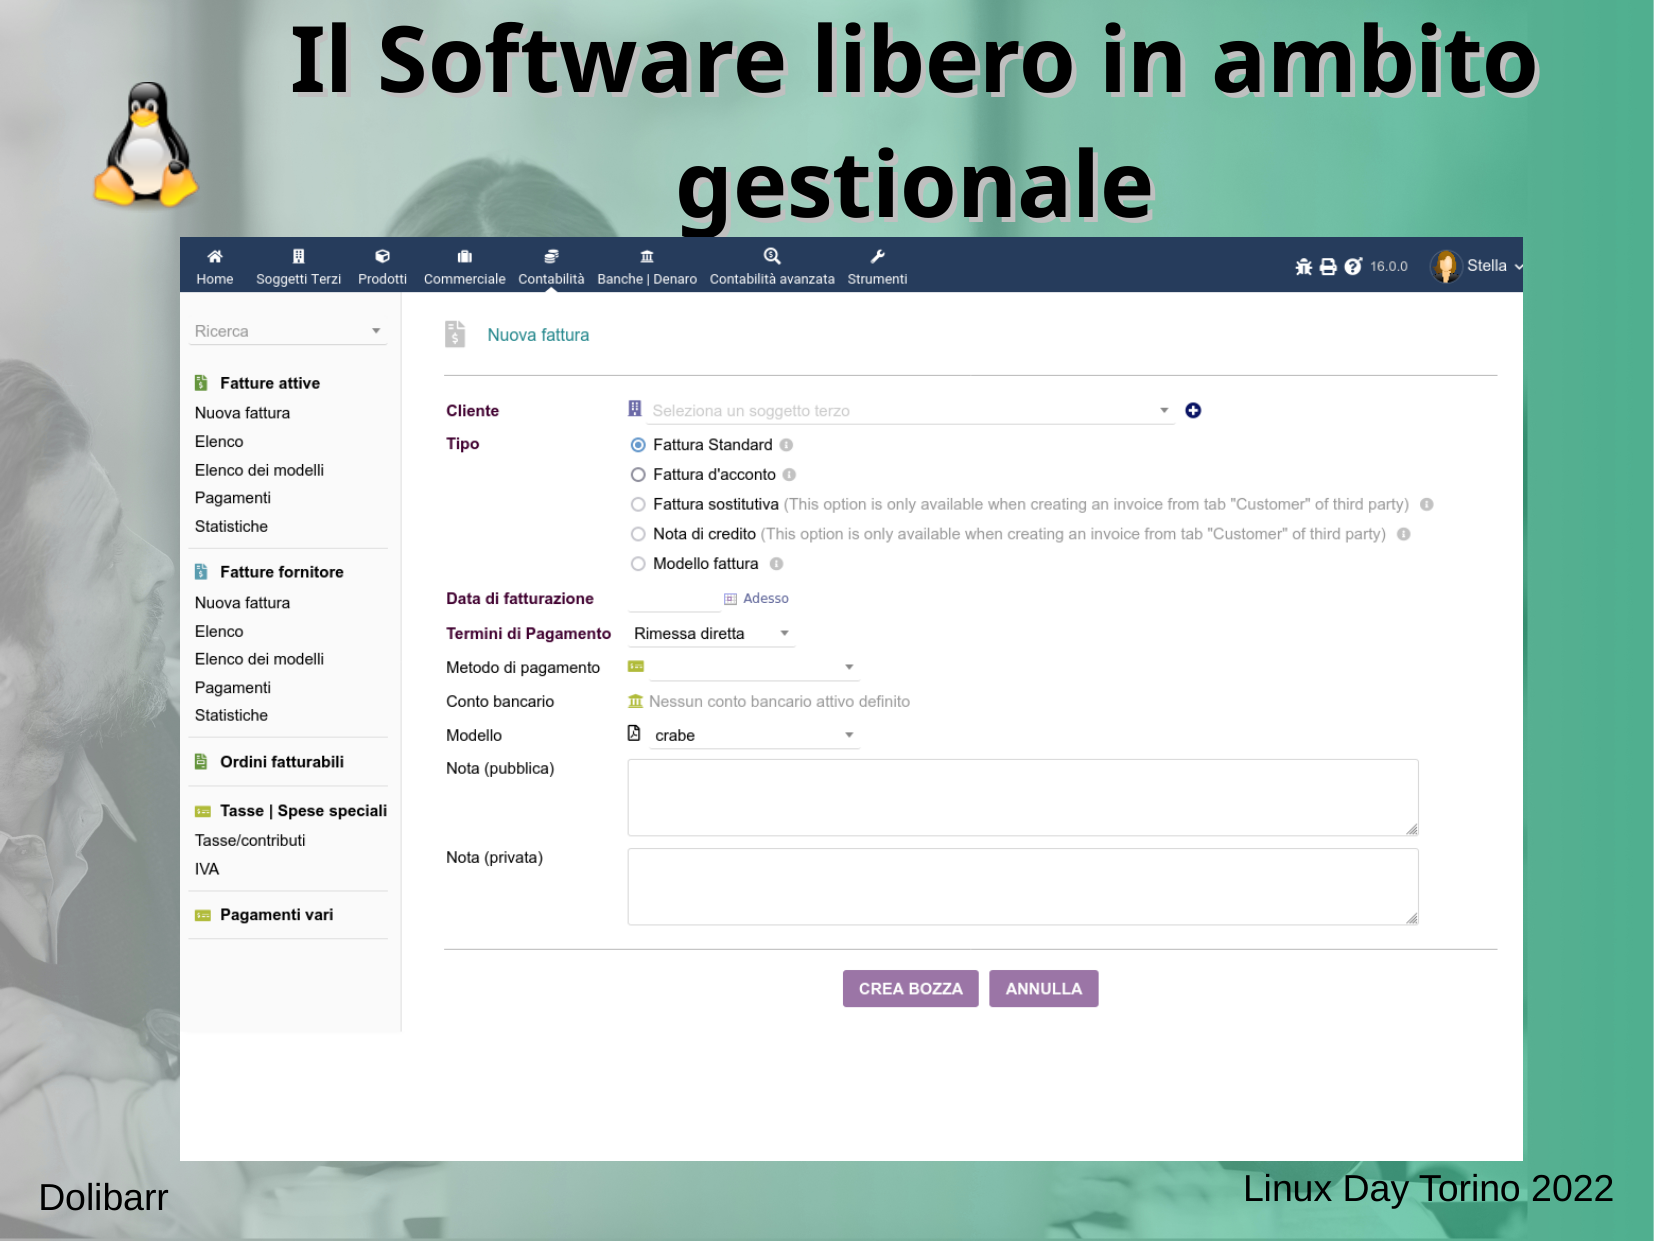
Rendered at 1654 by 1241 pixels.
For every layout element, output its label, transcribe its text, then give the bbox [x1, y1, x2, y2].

table_cell [130, 766, 180, 830]
table_cell [130, 510, 180, 574]
table_cell [130, 702, 180, 766]
table_header [130, 410, 180, 510]
text_box Dolibarr [23, 1169, 185, 1227]
text_box Linux Day Torino 2022 [1228, 1159, 1630, 1217]
title Il Software libero in ambito gestionale [259, 17, 1571, 222]
picture [0, 0, 1654, 1241]
table_cell [130, 638, 180, 702]
table_cell [130, 574, 180, 638]
